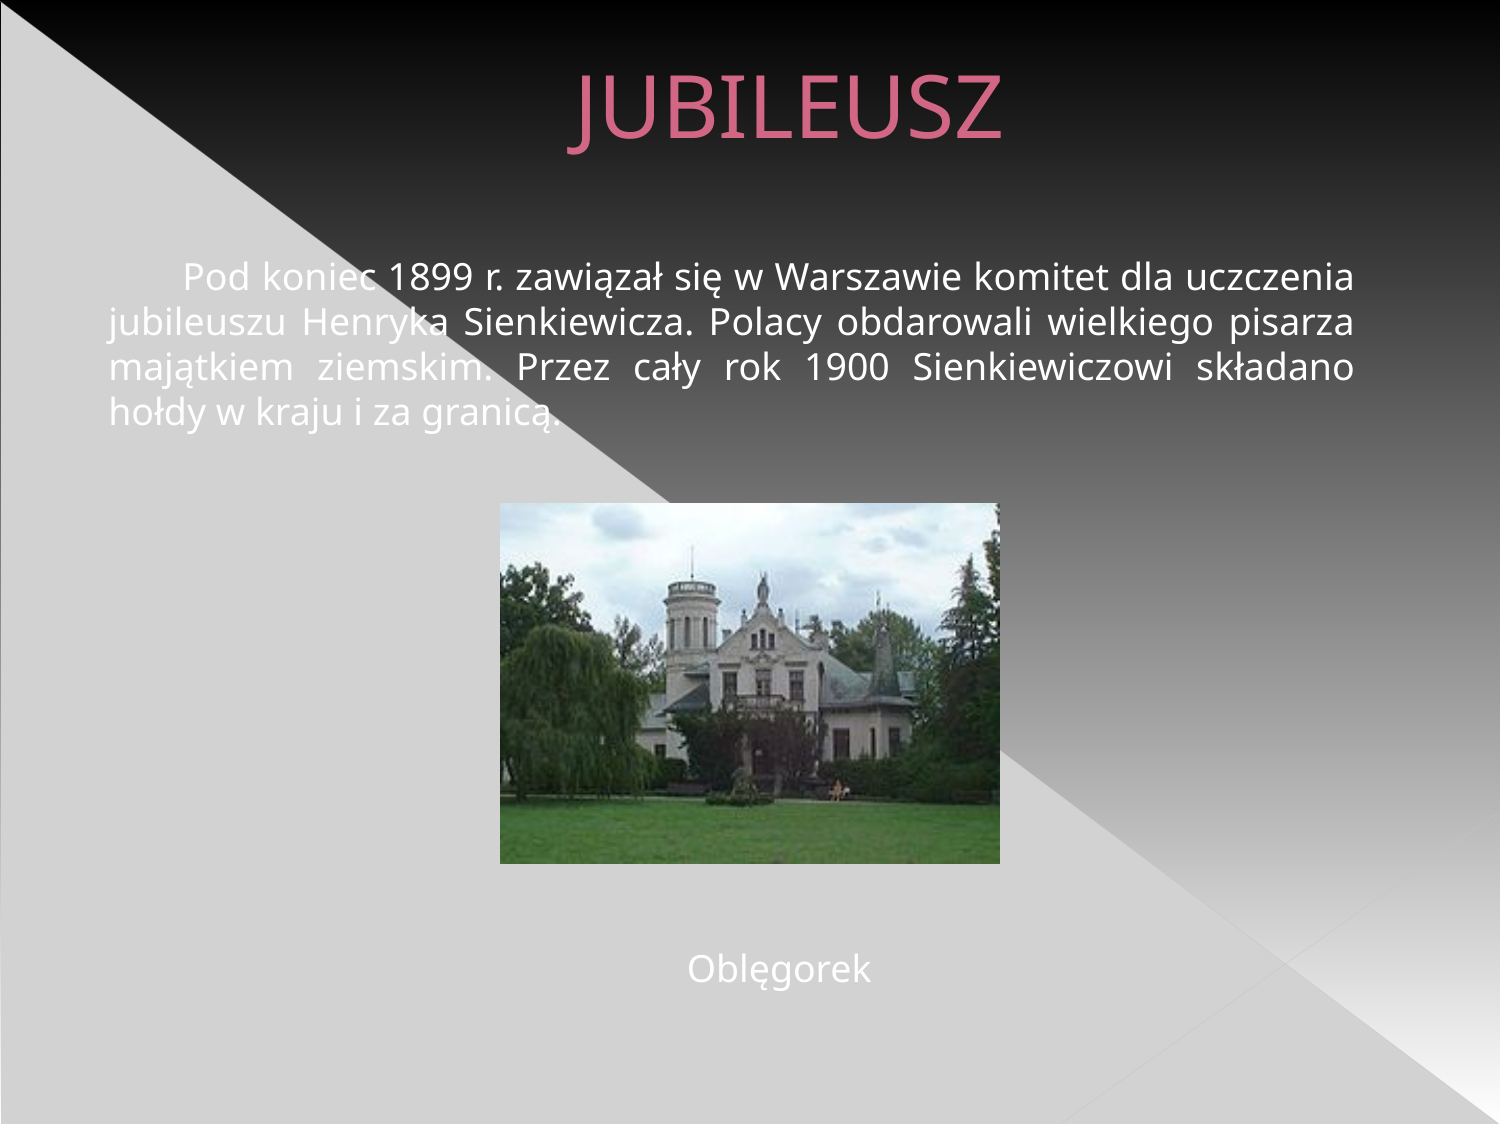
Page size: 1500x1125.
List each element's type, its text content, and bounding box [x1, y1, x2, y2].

title JUBILEUSZ [75, 43, 1425, 274]
text_box Oblęgorek [152, 937, 1407, 998]
picture [500, 503, 1000, 864]
text_box Pod koniec 1899 r. zawiązał się w Warszawie komitet dla uczczenia jubileuszu Henryka Sienkiewicza. Polacy obdarowali wielkiego pisarza majątkiem ziemskim. Przez cały rok 1900 Sienkiewiczowi składano hołdy w kraju i za granicą. [93, 246, 1371, 441]
